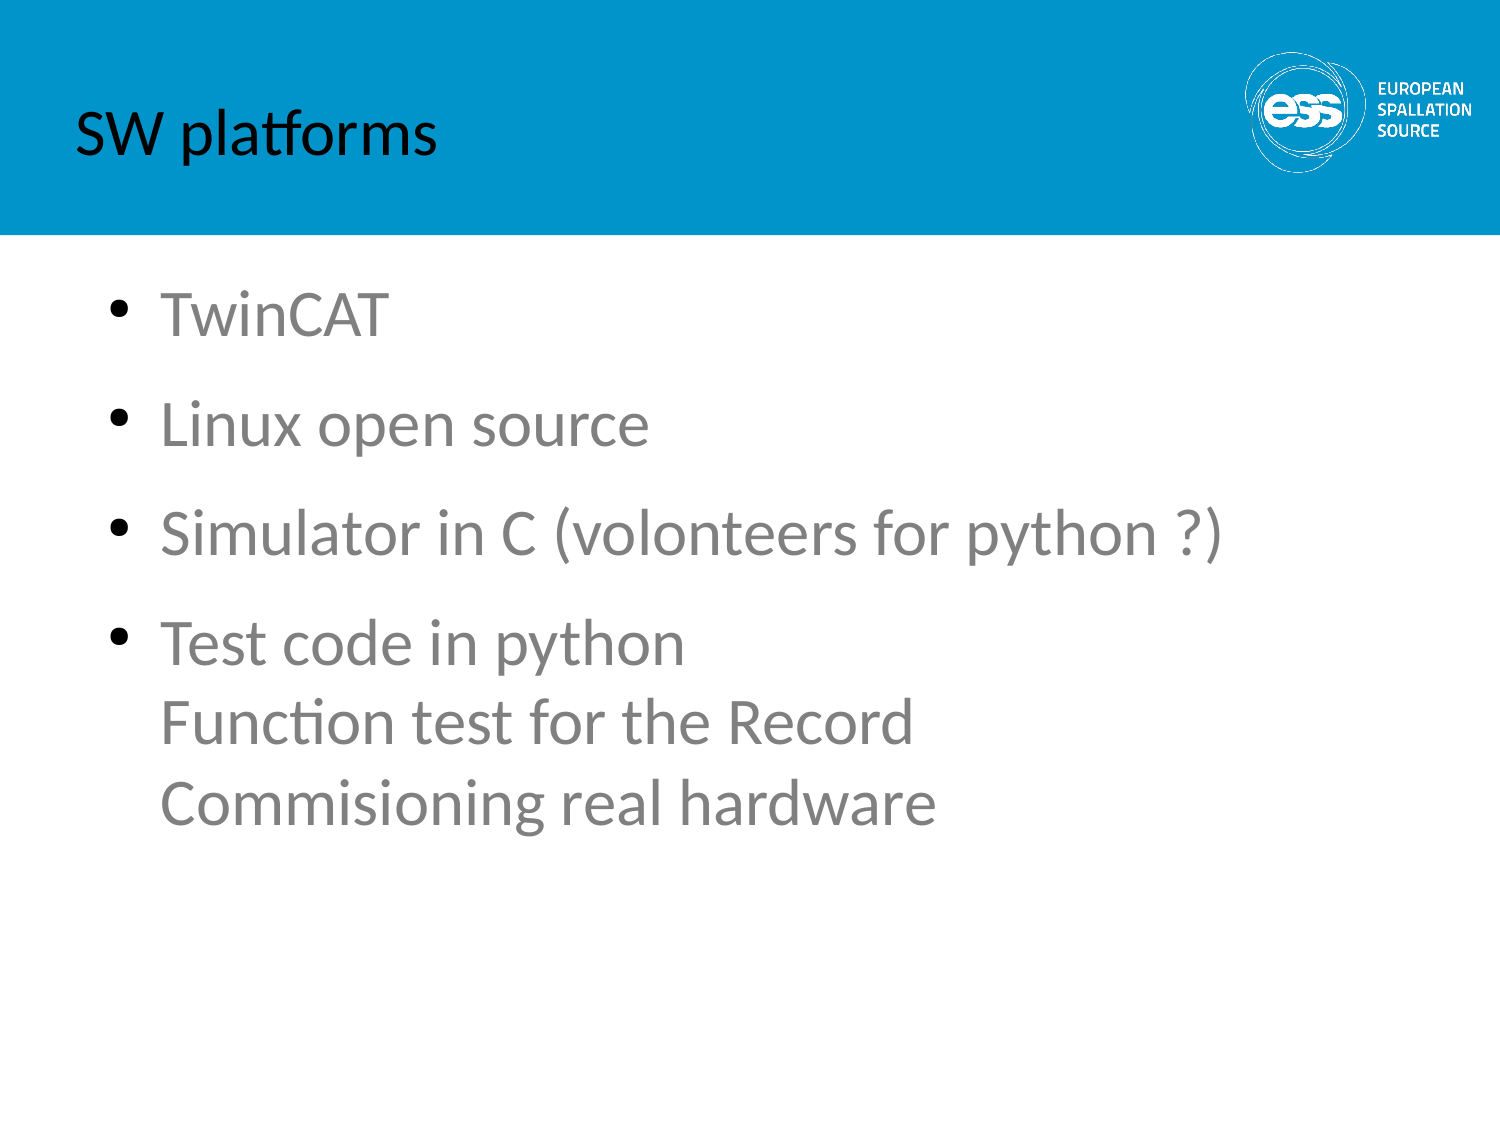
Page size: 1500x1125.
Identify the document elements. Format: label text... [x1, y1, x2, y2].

picture [1379, 83, 1385, 94]
picture [1454, 83, 1458, 94]
title SW platforms [75, 45, 1247, 233]
picture [1409, 104, 1415, 115]
picture [1423, 83, 1430, 94]
picture [1264, 94, 1342, 127]
picture [1422, 125, 1428, 134]
picture [1436, 104, 1444, 115]
picture [1432, 125, 1438, 136]
picture [1389, 104, 1393, 115]
list TwinCAT Linux open source Simulator in C (volonteers for python ?) Test code in python Function test for the Record Commisioning real hardware [75, 262, 1426, 1005]
picture [1400, 83, 1407, 94]
picture [1443, 86, 1450, 93]
picture [1398, 109, 1406, 115]
picture [1418, 104, 1423, 115]
